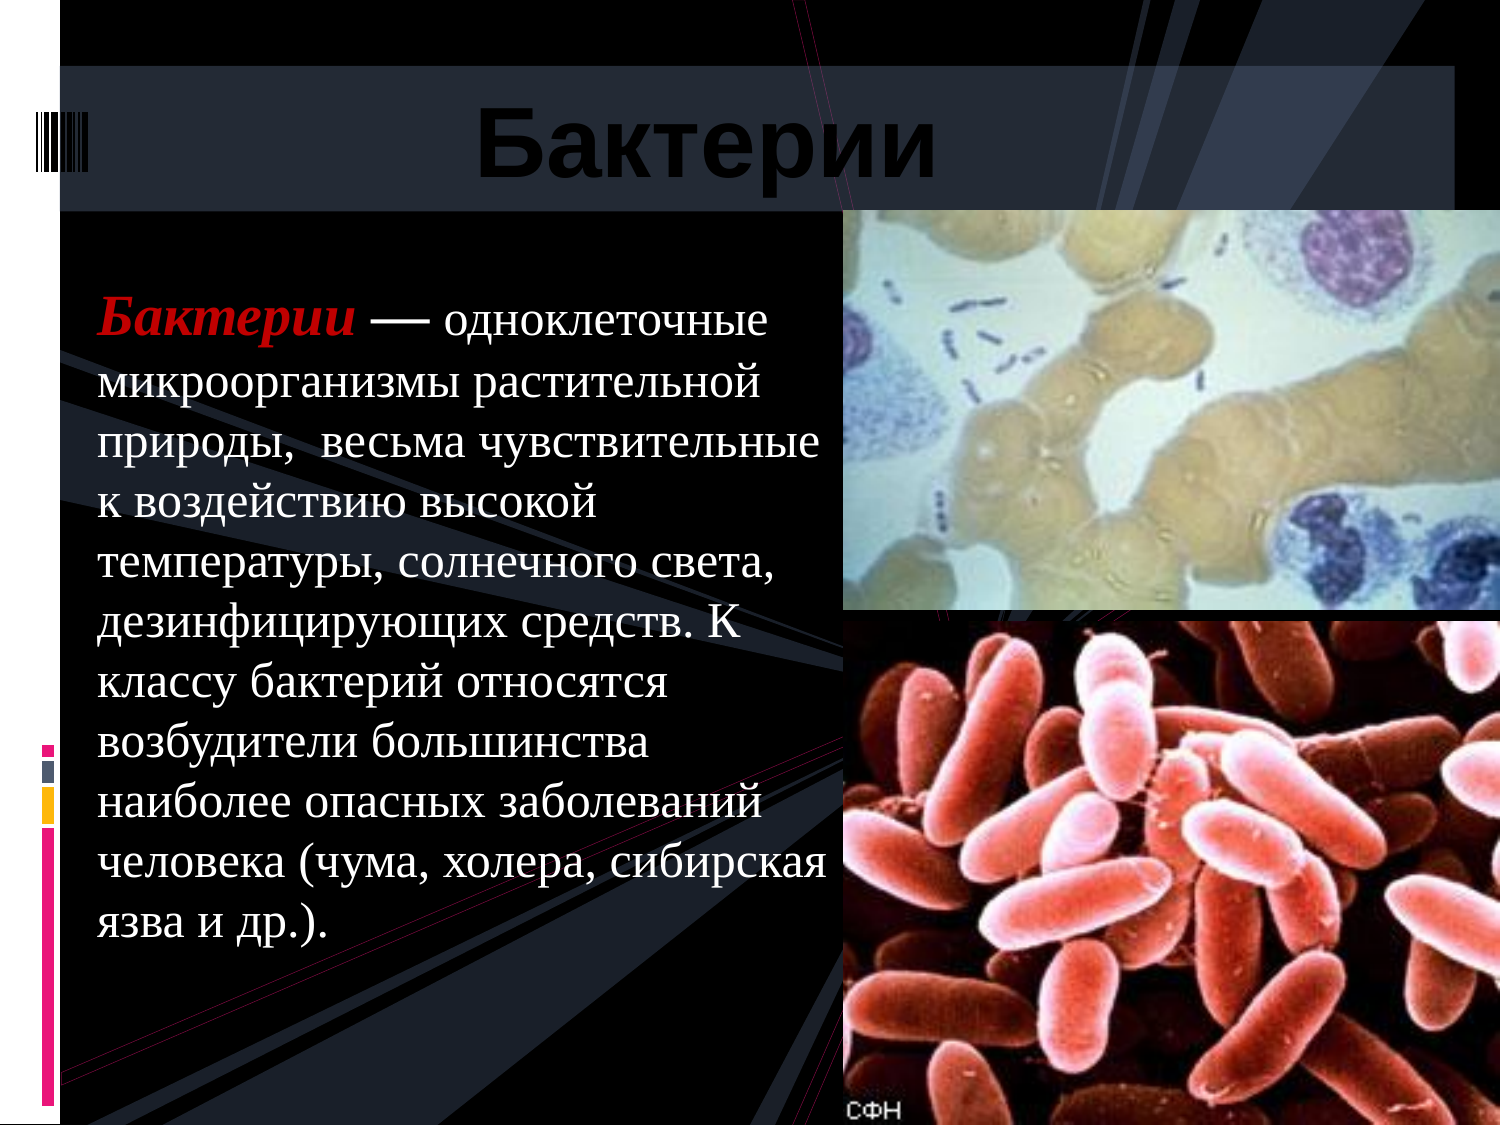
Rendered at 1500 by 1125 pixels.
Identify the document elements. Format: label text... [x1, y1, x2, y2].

text_box Бактерии — одноклеточные микроорганизмы растительной природы, весьма чувствительные к воздействию высокой температуры, солнечного света, дезинфицирующих средств. К классу бактерий относятся возбудители большинства наиболее опасных заболеваний человека (чума, холера, сибирская язва и др.). [82, 269, 844, 1007]
text_box Бактерии [460, 70, 956, 205]
picture [843, 210, 1500, 610]
picture [843, 621, 1500, 1125]
